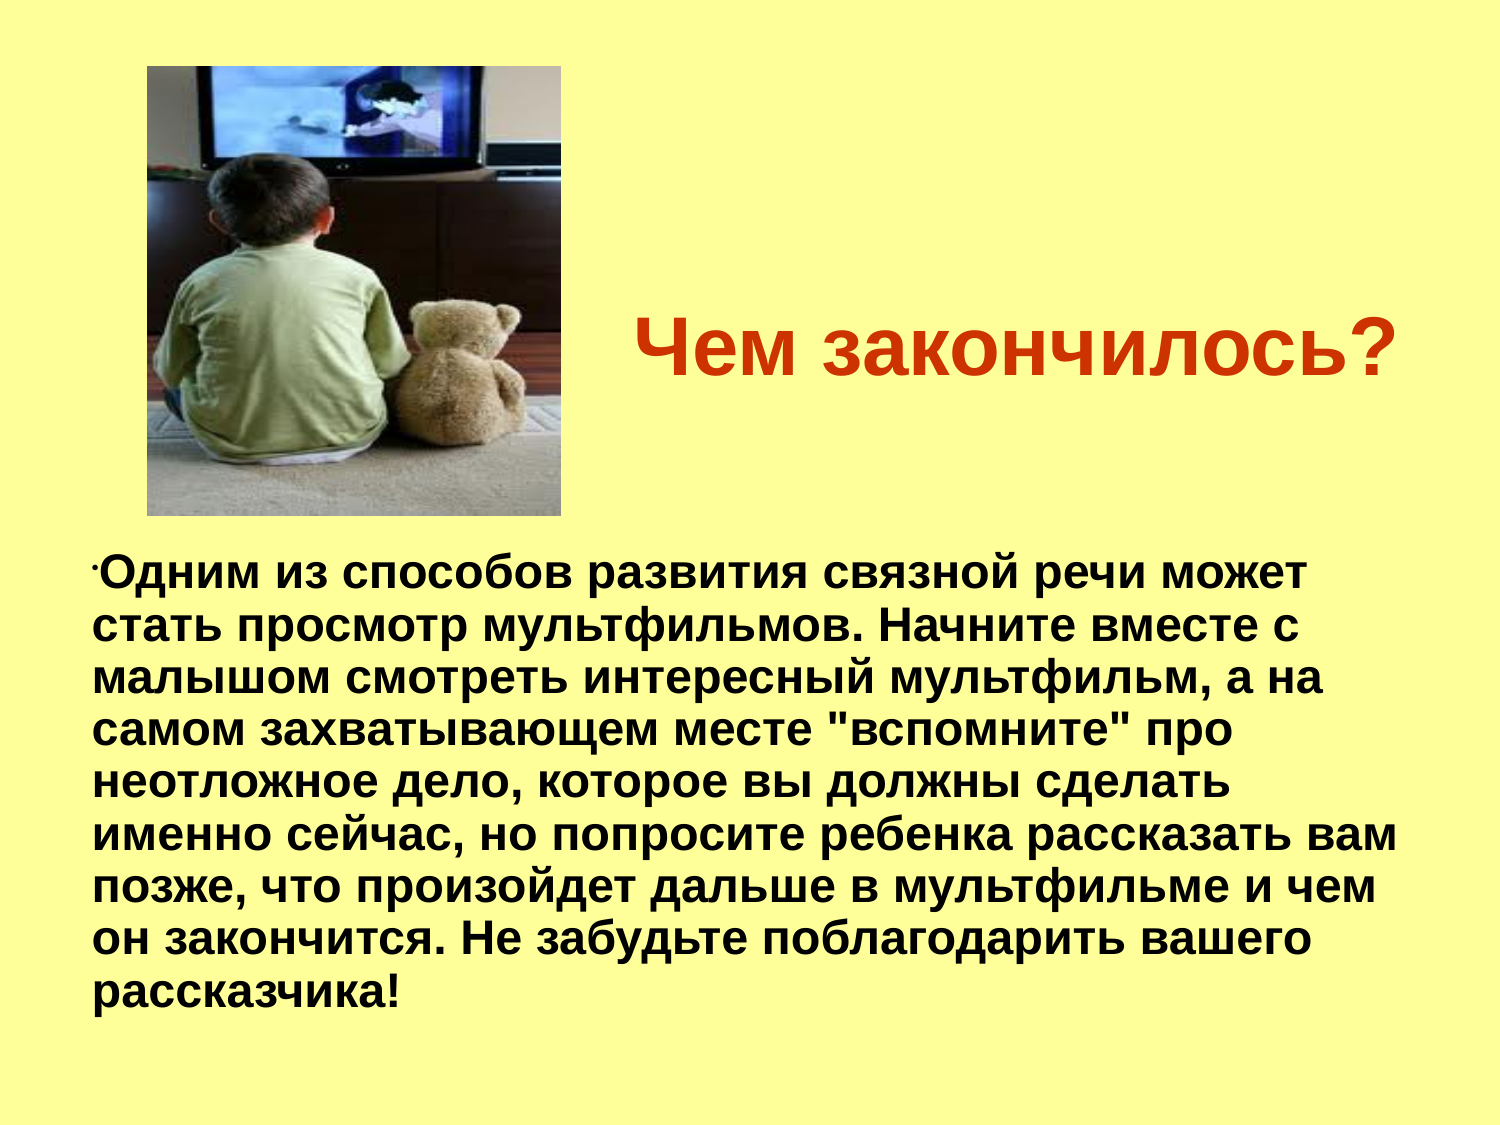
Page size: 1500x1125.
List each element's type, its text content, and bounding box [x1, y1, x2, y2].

list Одним из способов развития связной речи может стать просмотр мультфильмов. Начните вместе с малышом смотреть интересный мультфильм, а на самом захватывающем месте "вспомните" про неотложное дело, которое вы должны сделать именно сейчас, но попросите ребенка рассказать вам позже, что произойдет дальше в мультфильме и чем он закончится. Не забудьте поблагодарить вашего рассказчика! [76, 448, 1427, 1083]
title Чем закончилось? [608, 184, 1425, 373]
picture [147, 66, 561, 516]
